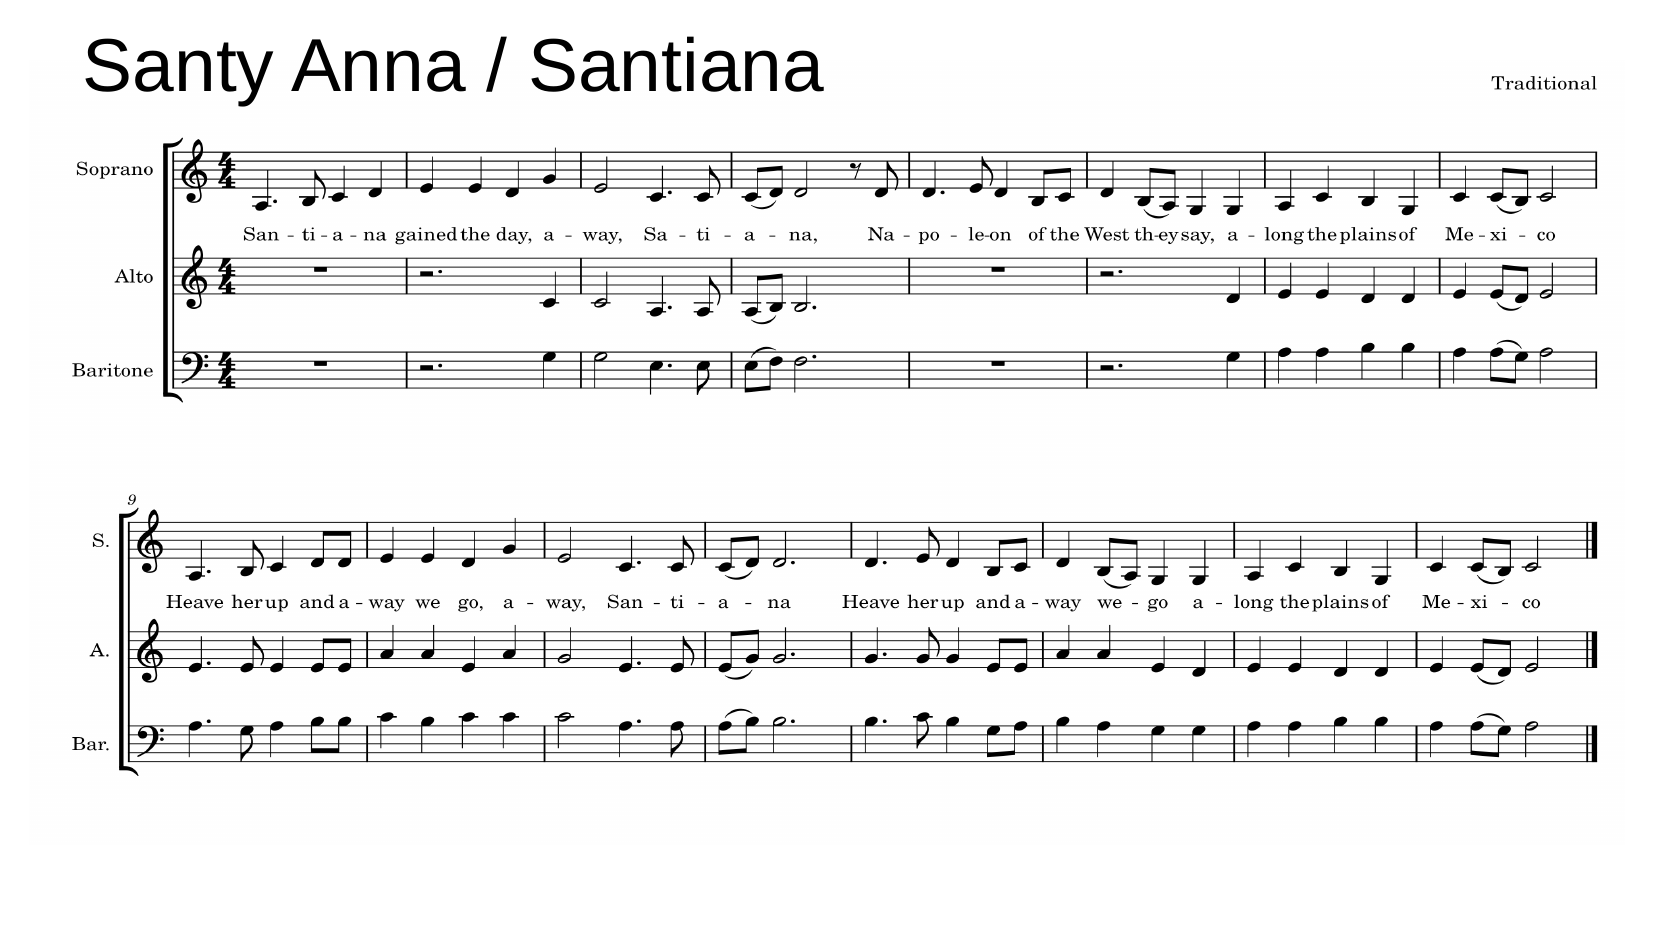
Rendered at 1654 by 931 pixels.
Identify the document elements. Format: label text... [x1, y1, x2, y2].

picture [29, 60, 1625, 845]
title Santy Anna / Santiana [82, 23, 1571, 108]
